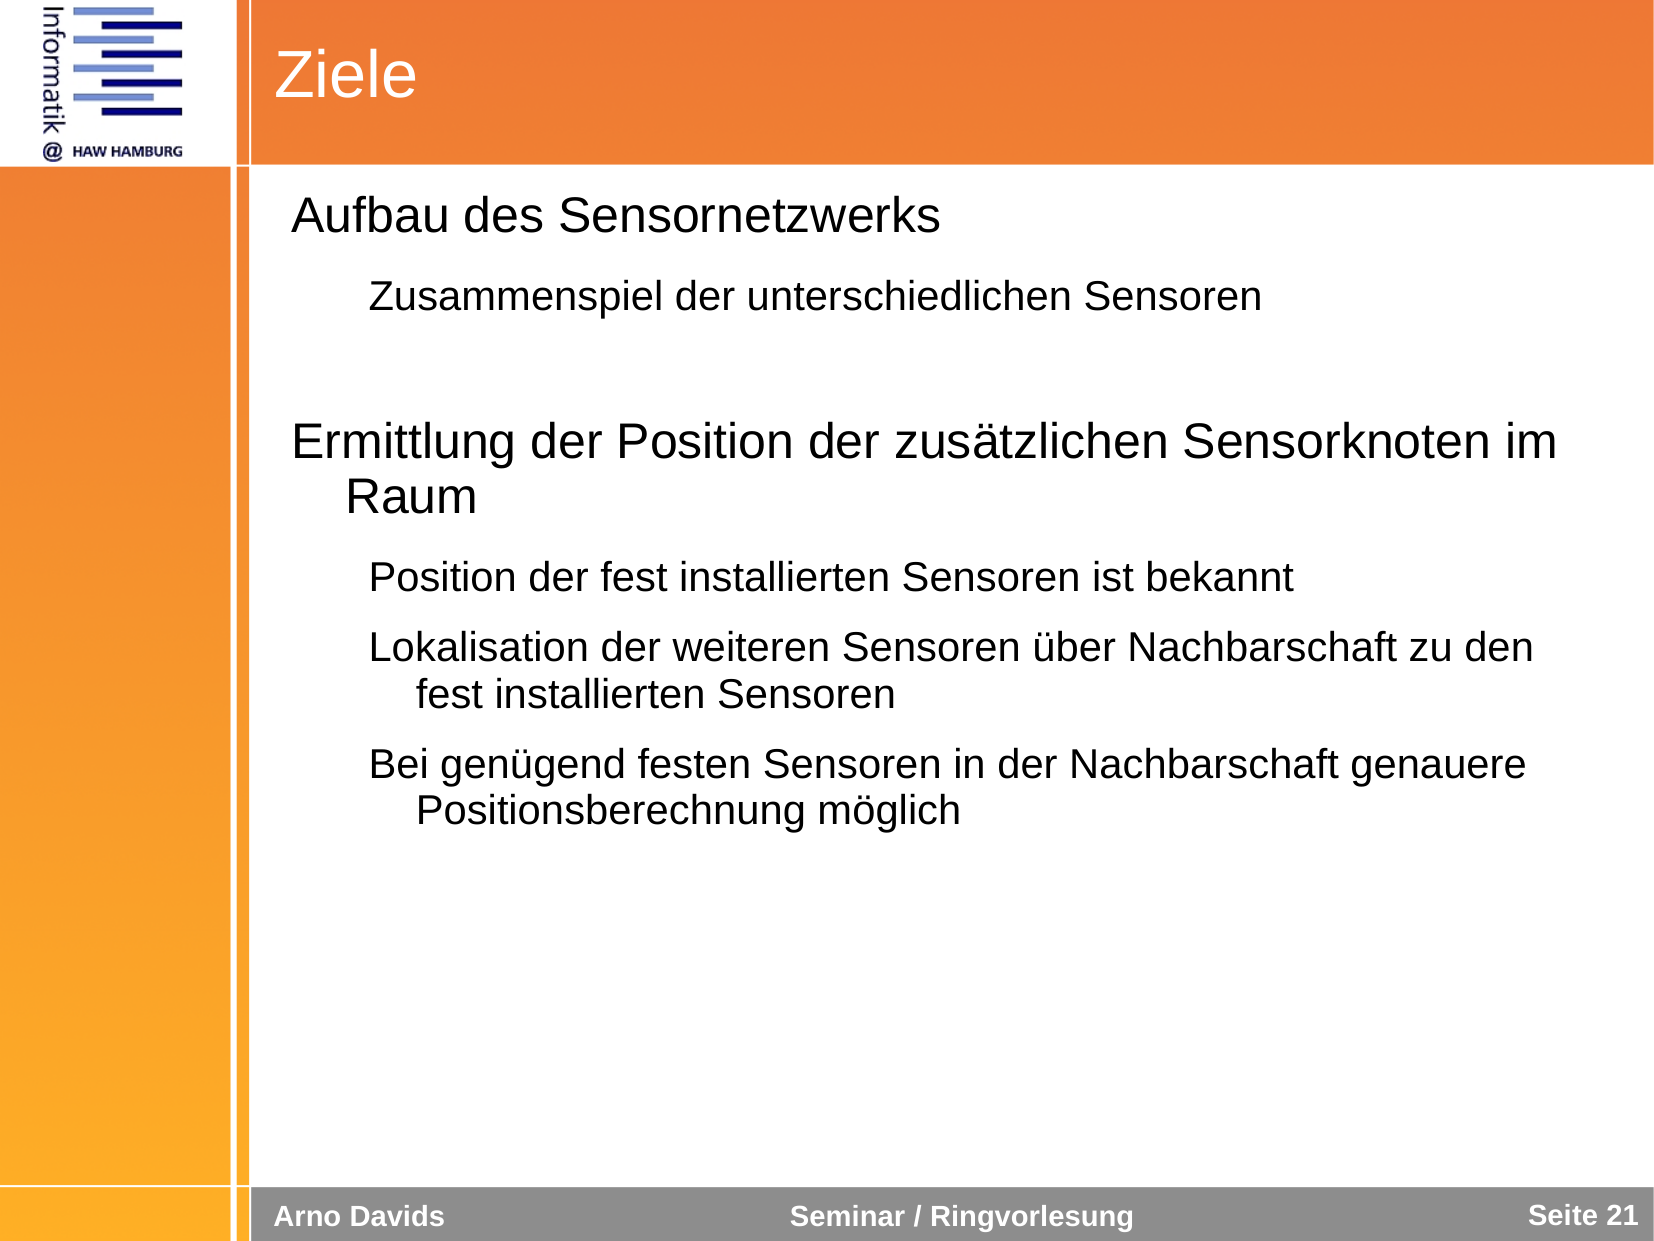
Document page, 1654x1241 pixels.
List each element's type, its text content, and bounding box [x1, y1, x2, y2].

list Aufbau des Sensornetzwerks Zusammenspiel der unterschiedlichen Sensoren Ermittlung der Position der zusätzlichen Sensorknoten im Raum Position der fest installierten Sensoren ist bekannt Lokalisation der weiteren Sensoren über Nachbarschaft zu den fest installierten Sensoren Bei genügend festen Sensoren in der Nachbarschaft genauere Positionsberechnung möglich [274, 187, 1576, 1160]
title Ziele [274, 19, 1651, 130]
picture [43, 5, 186, 162]
picture [0, 0, 1654, 1241]
